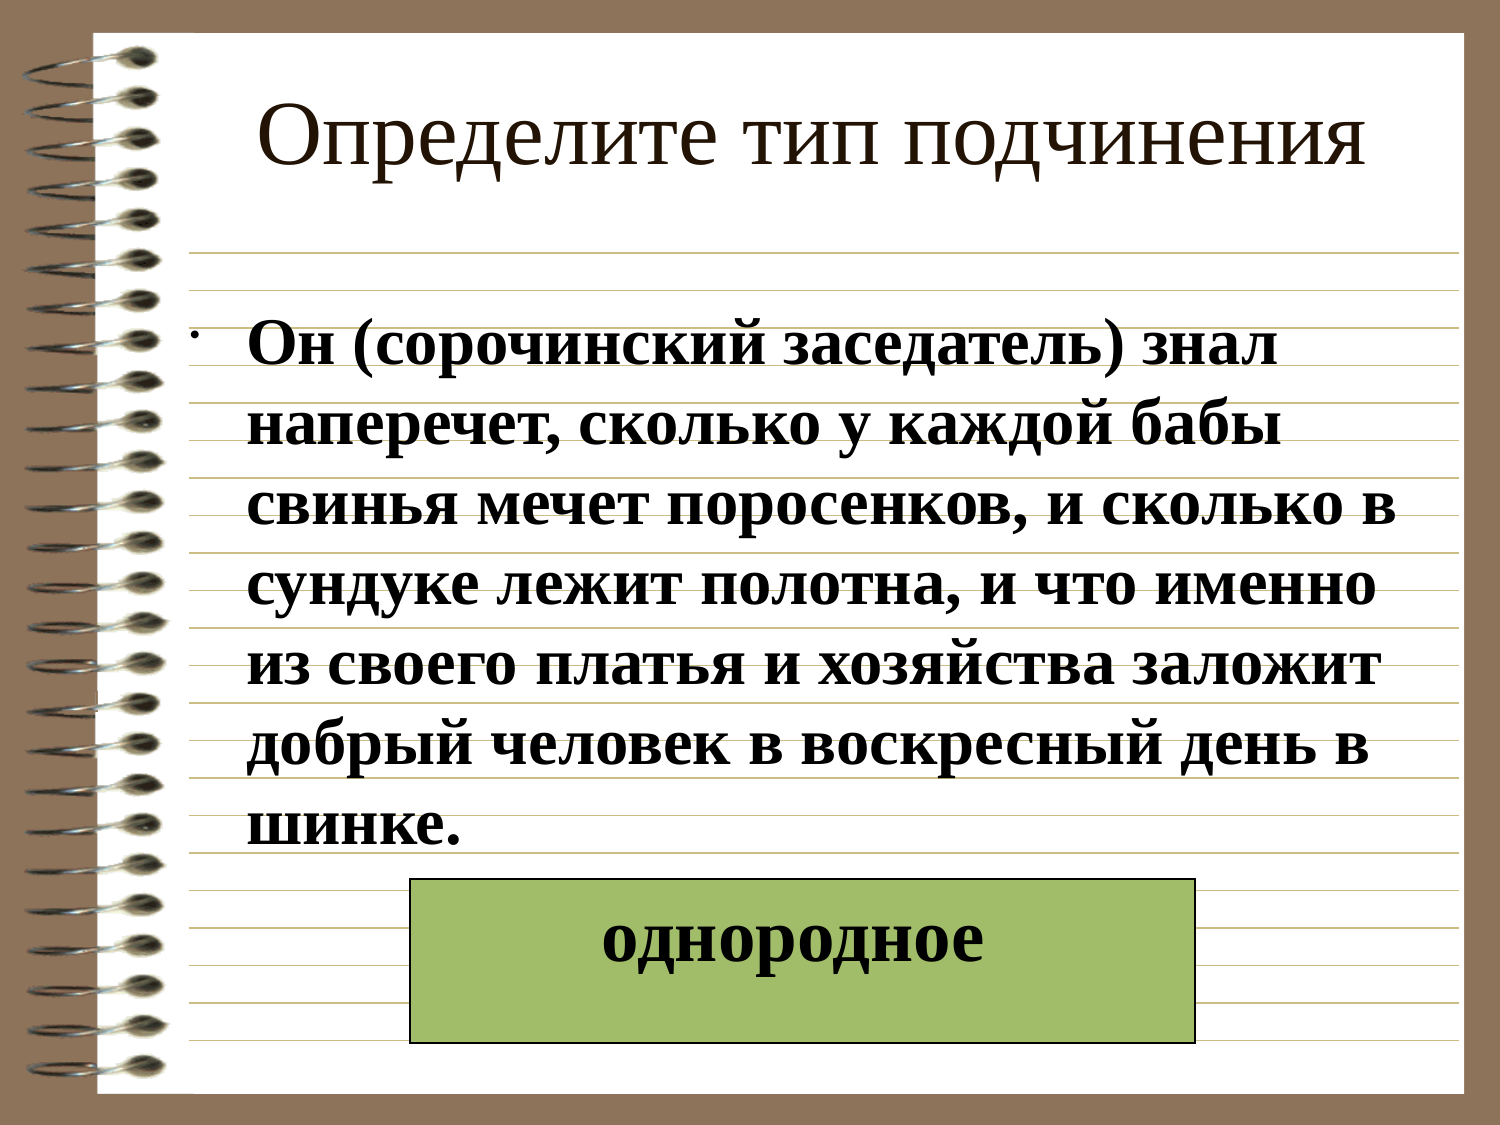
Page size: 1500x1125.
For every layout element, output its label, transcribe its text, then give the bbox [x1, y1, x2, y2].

list Он (сорочинский заседатель) знал наперечет, сколько у каждой бабы свинья мечет поросенков, и сколько в сундуке лежит полотна, и что именно из своего платья и хозяйства заложит добрый человек в воскресный день в шинке. [174, 290, 1450, 966]
text_box однородное [410, 878, 1196, 1043]
picture [0, 8, 194, 1115]
title Определите тип подчинения [174, 65, 1450, 254]
